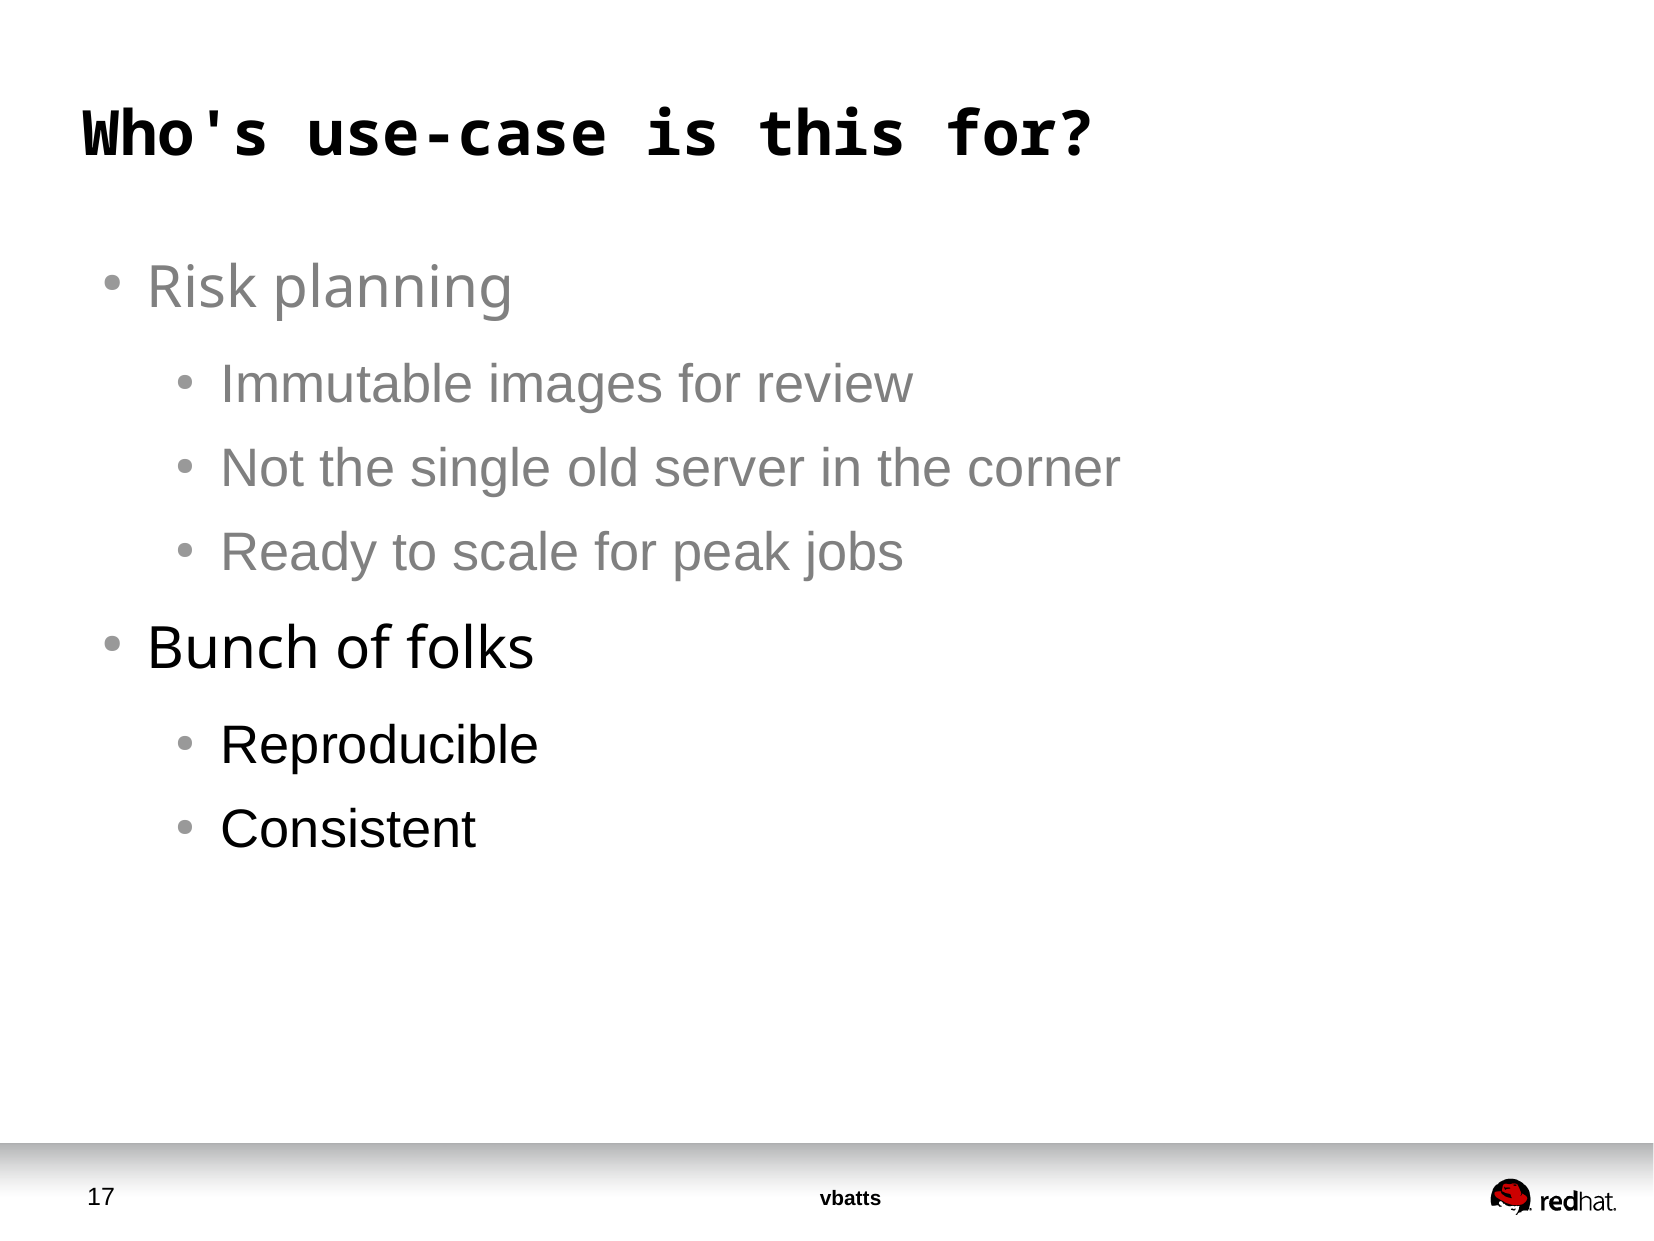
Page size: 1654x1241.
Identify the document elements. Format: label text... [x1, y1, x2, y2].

picture [0, 1143, 1654, 1241]
title Who's use-case is this for? [82, 37, 1571, 226]
list Risk planning Immutable images for review Not the single old server in the corner Ready to scale for peak jobs Bunch of folks Reproducible Consistent [86, 244, 1576, 1039]
